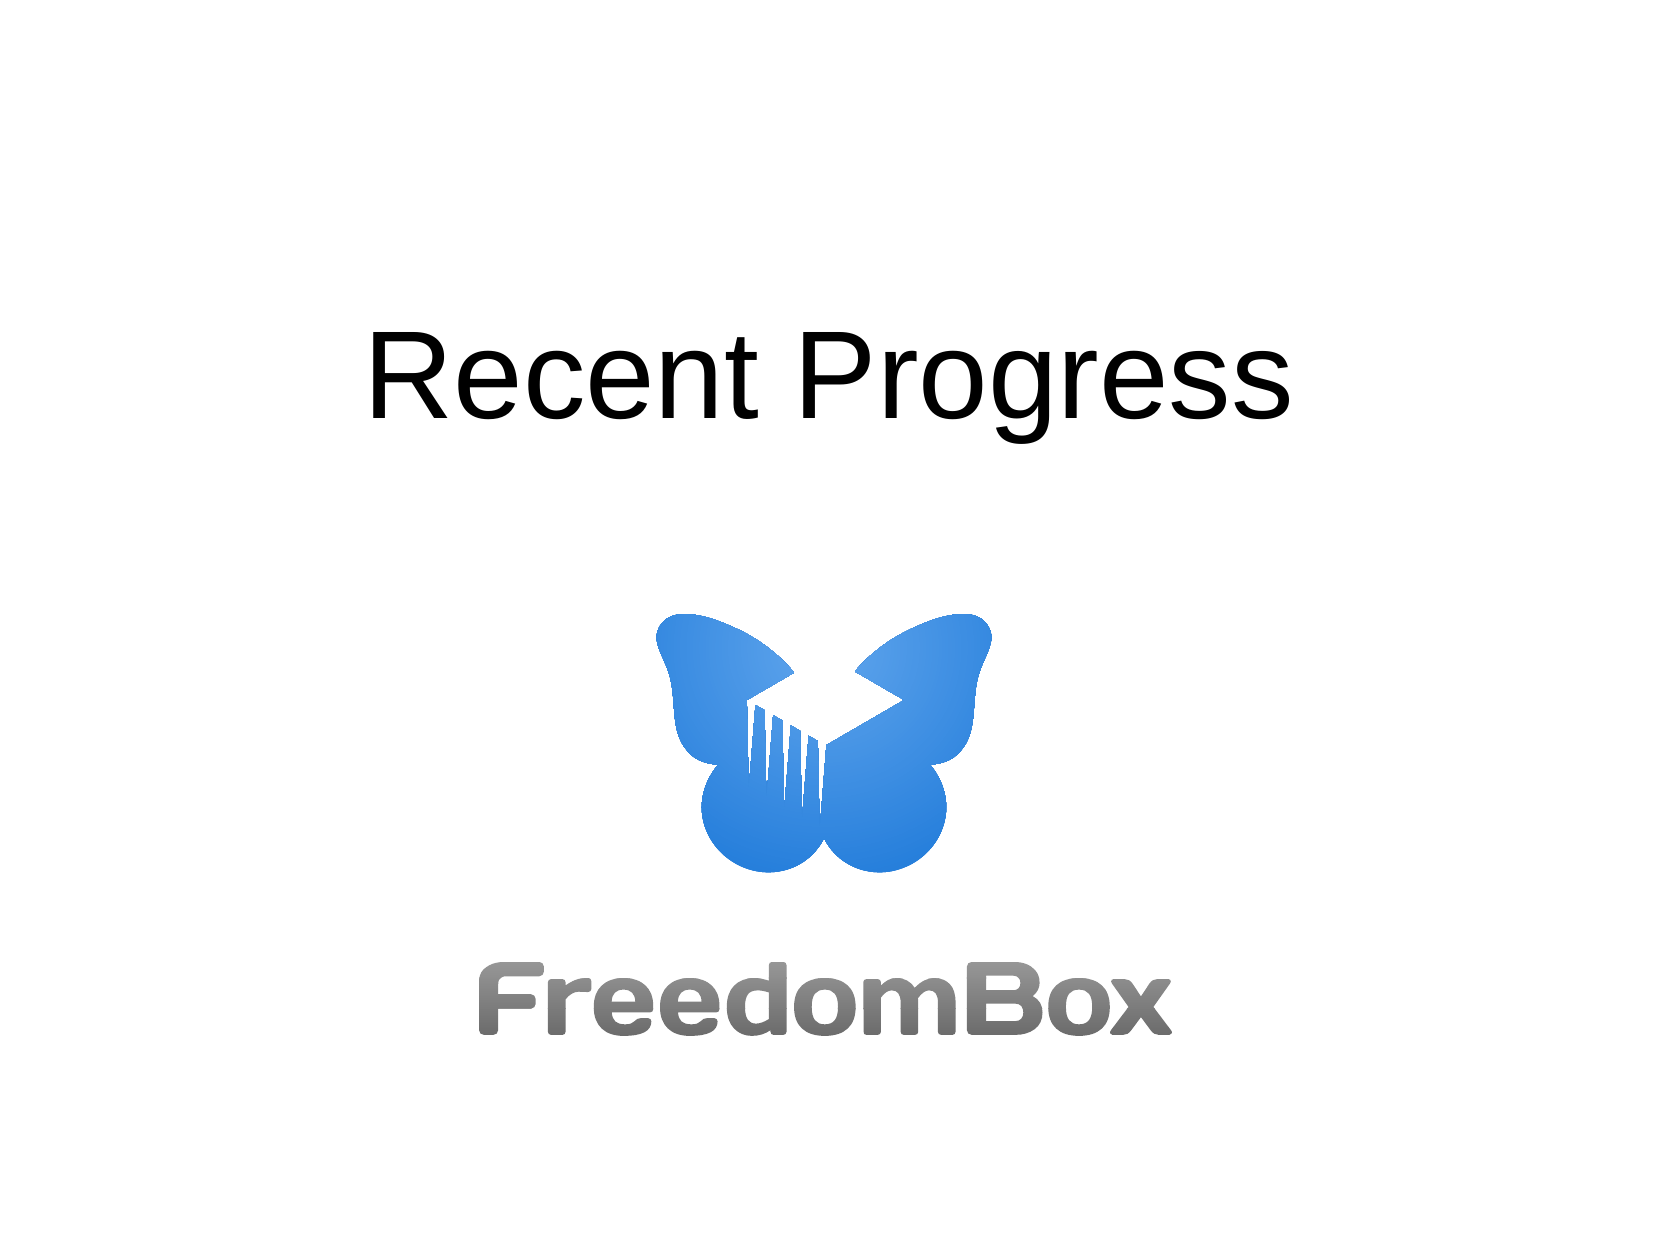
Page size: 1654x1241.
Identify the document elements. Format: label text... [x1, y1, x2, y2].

picture [320, 450, 1331, 1201]
subtitle Recent Progress [120, 112, 1538, 713]
